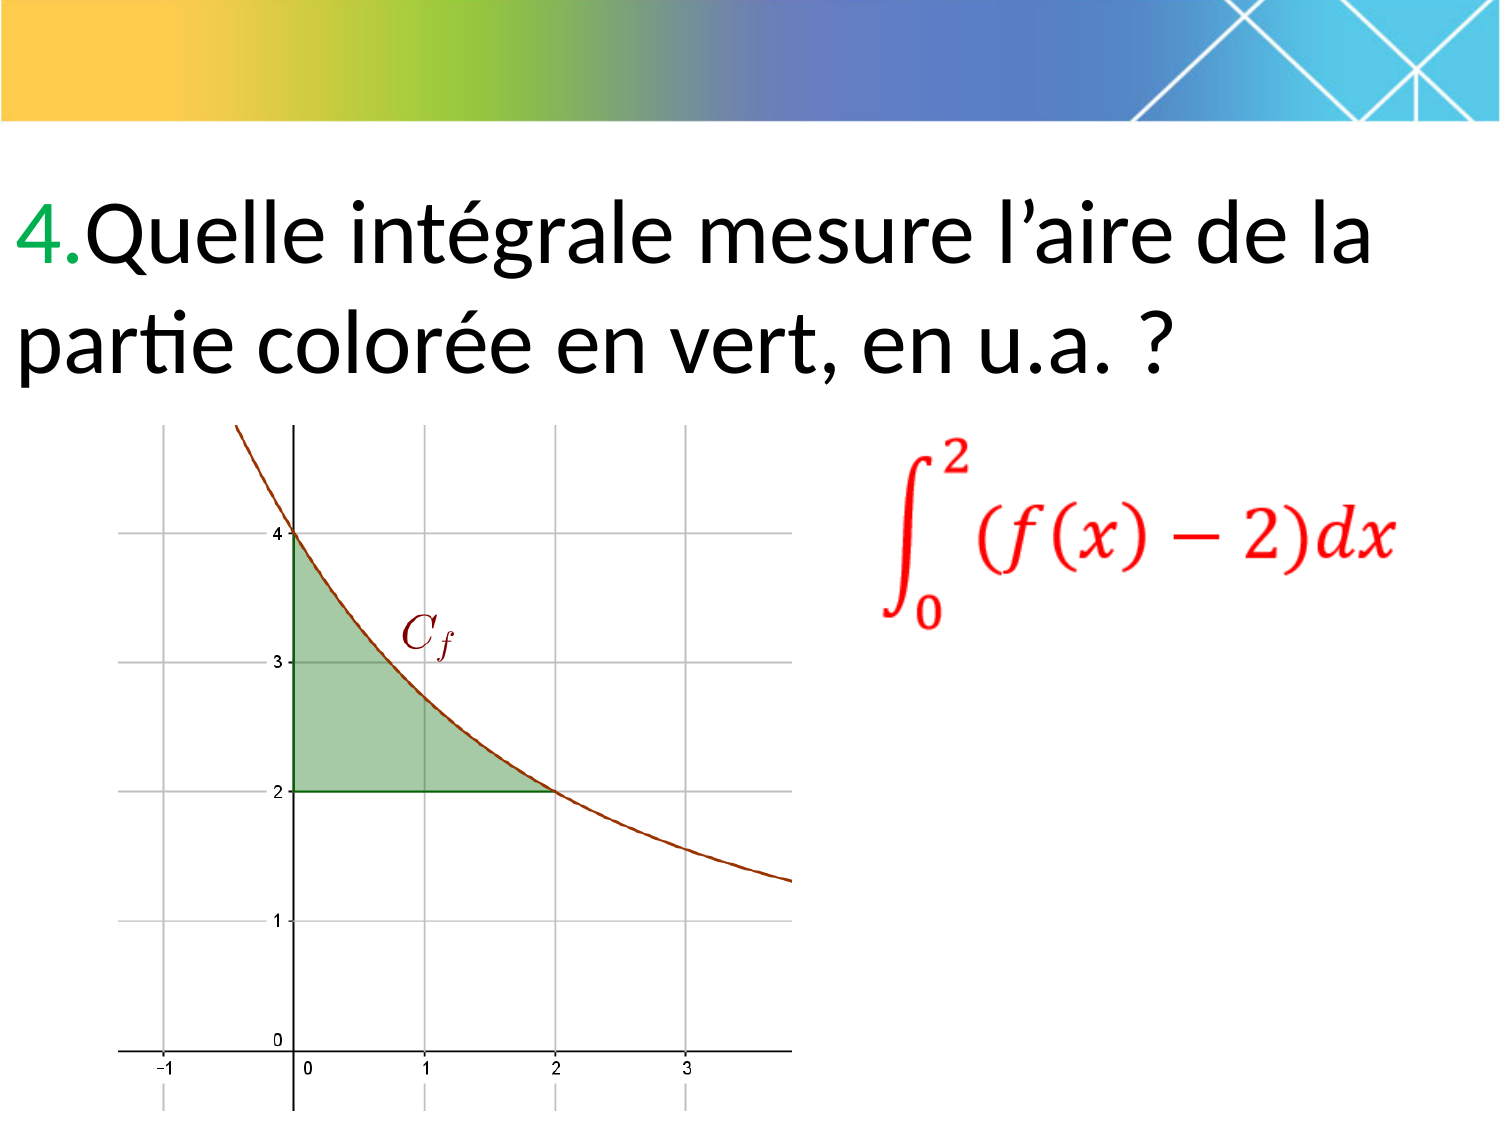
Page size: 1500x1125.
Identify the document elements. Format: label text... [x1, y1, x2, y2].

picture [850, 425, 1426, 643]
picture [118, 425, 792, 1111]
title Quelle intégrale mesure l’aire de la partie colorée en vert, en u.a. ? [0, 163, 1500, 305]
